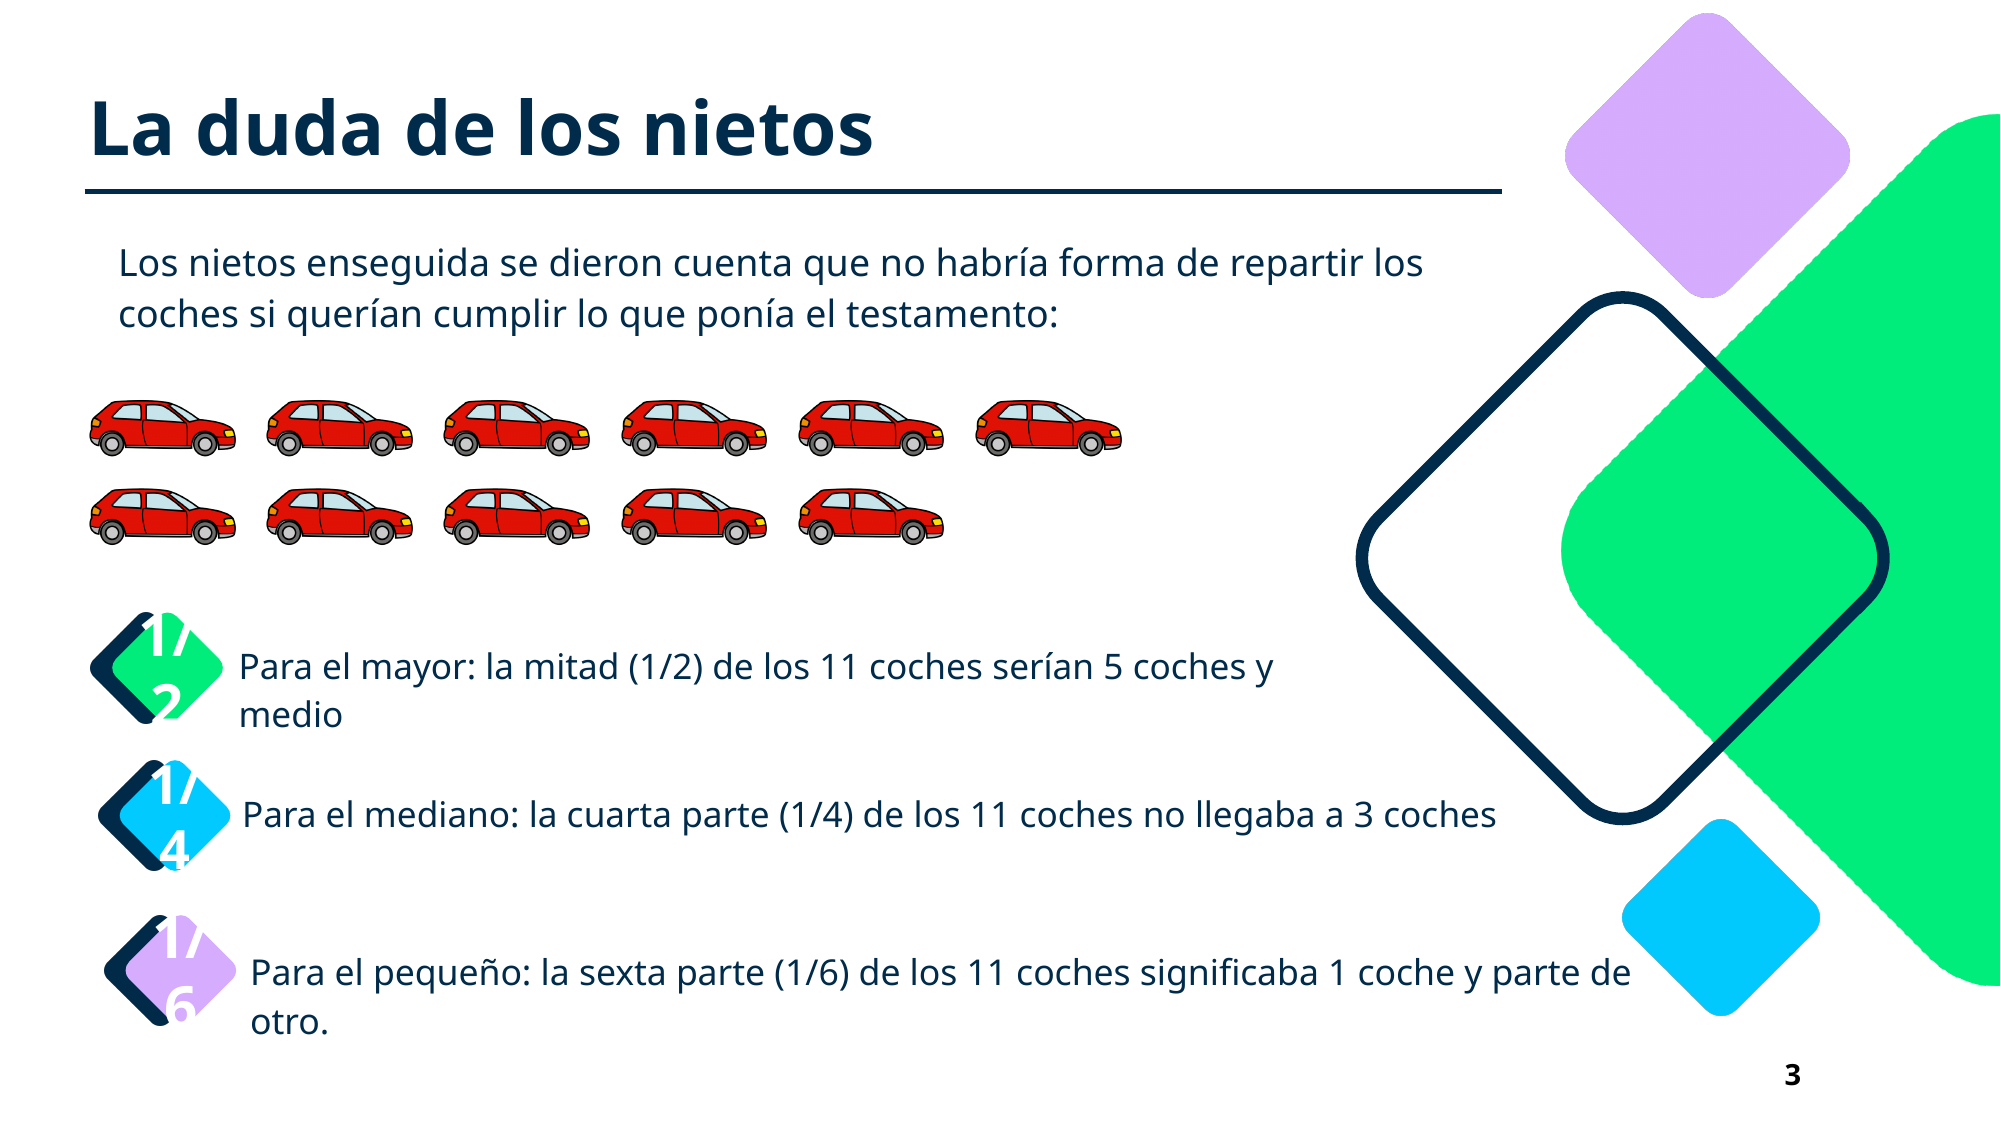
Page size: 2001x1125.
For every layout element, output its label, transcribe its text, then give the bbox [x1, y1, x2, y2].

picture [974, 354, 1123, 502]
picture [1561, 13, 2001, 1016]
list Para el mayor: la mitad (1/2) de los 11 coches serían 5 coches y medio [90, 612, 1388, 739]
list Para el pequeño: la sexta parte (1/6) de los 11 coches significaba 1 coche y parte de otro. [102, 918, 1713, 1046]
picture [265, 354, 414, 591]
picture [88, 354, 237, 591]
picture [442, 354, 591, 591]
picture [797, 354, 945, 591]
picture [1561, 304, 1877, 812]
title La duda de los nietos [88, 29, 1329, 178]
list Para el mediano: la cuarta parte (1/4) de los 11 coches no llegaba a 3 coches [94, 760, 1506, 886]
picture [620, 354, 768, 591]
list Los nietos enseguida se dieron cuenta que no habría forma de repartir los coches si querían cumplir lo que ponía el testamento: [0, 206, 1477, 355]
